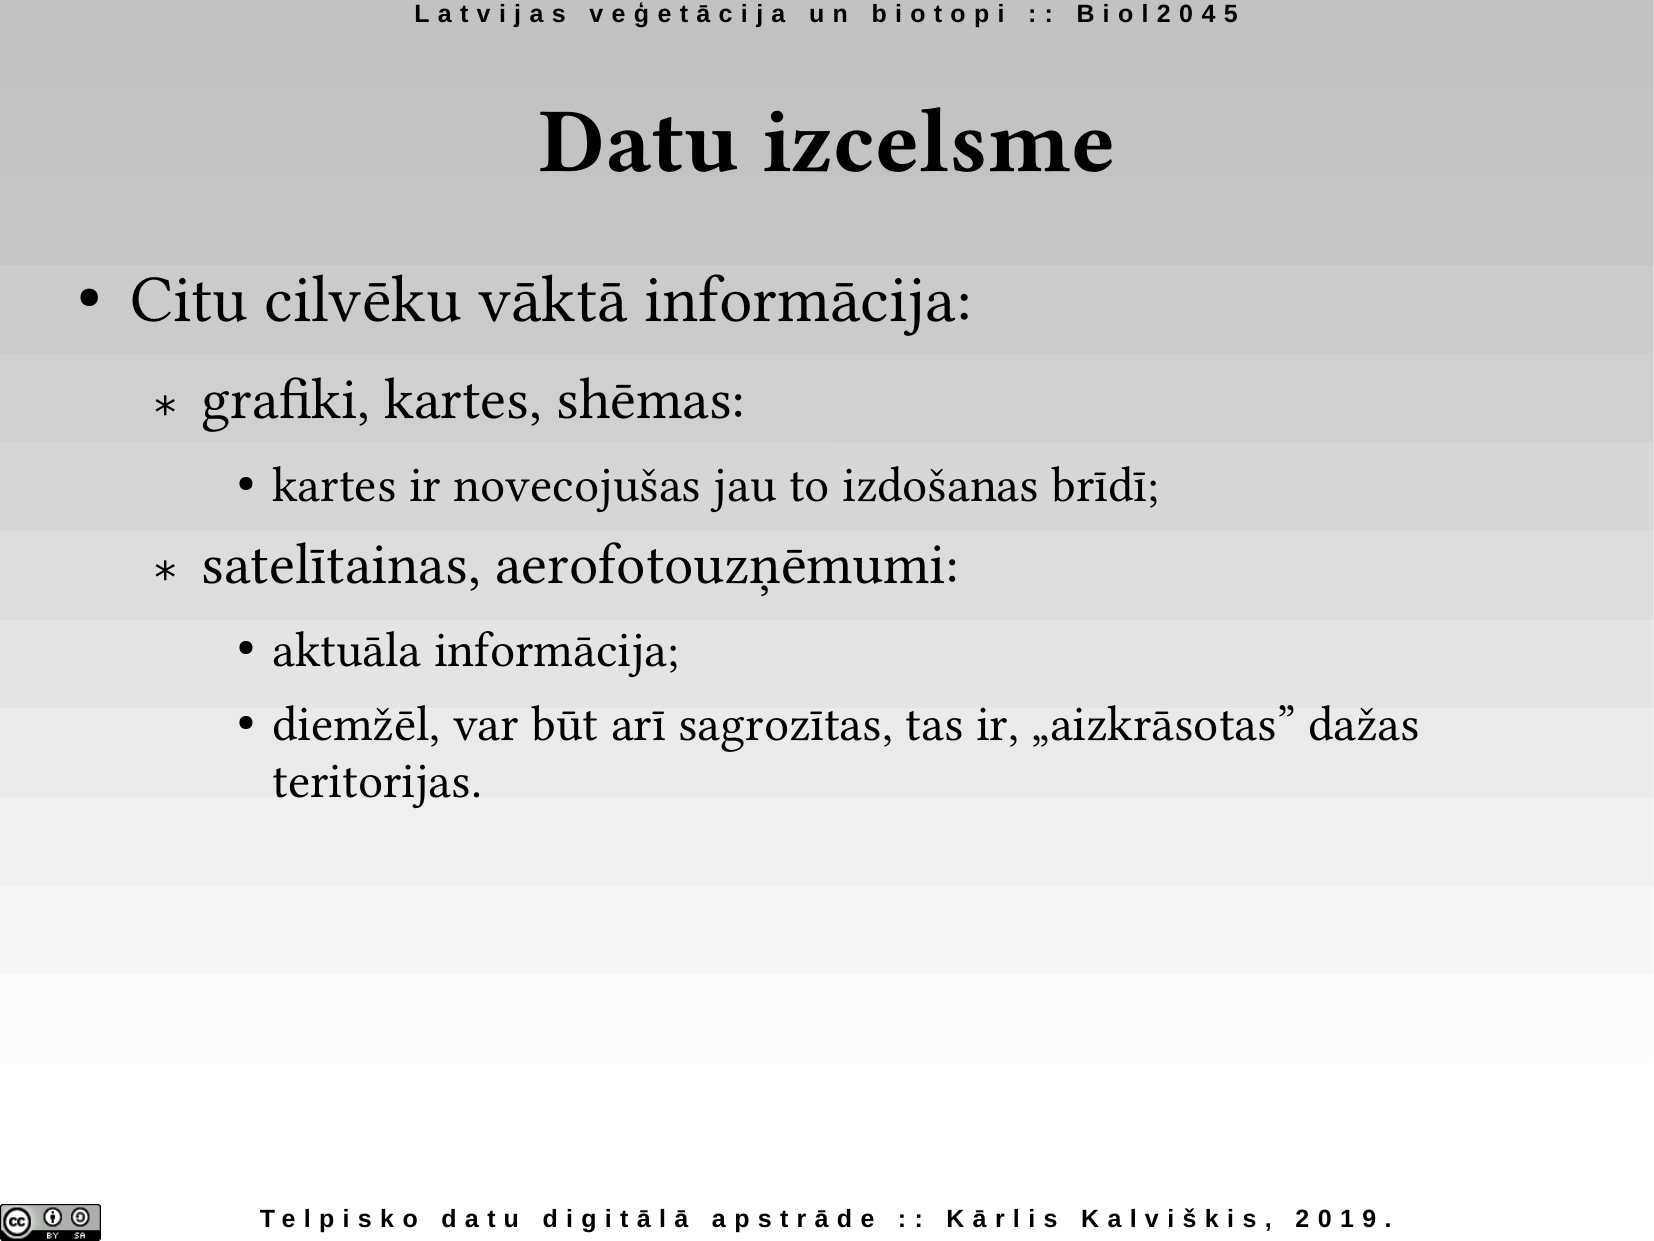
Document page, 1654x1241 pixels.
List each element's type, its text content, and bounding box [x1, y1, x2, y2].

list Citu cilvēku vāktā informācija: grafiki, kartes, shēmas: kartes ir novecojušas jau to izdošanas brīdī; satelītainas, aerofotouzņēmumi: aktuāla informācija; diemžēl, var būt arī sagrozītas, tas ir, „aizkrāsotas” dažas teritorijas. [59, 261, 1596, 1163]
title Datu izcelsme [59, 37, 1596, 246]
picture [0, 0, 1654, 1241]
